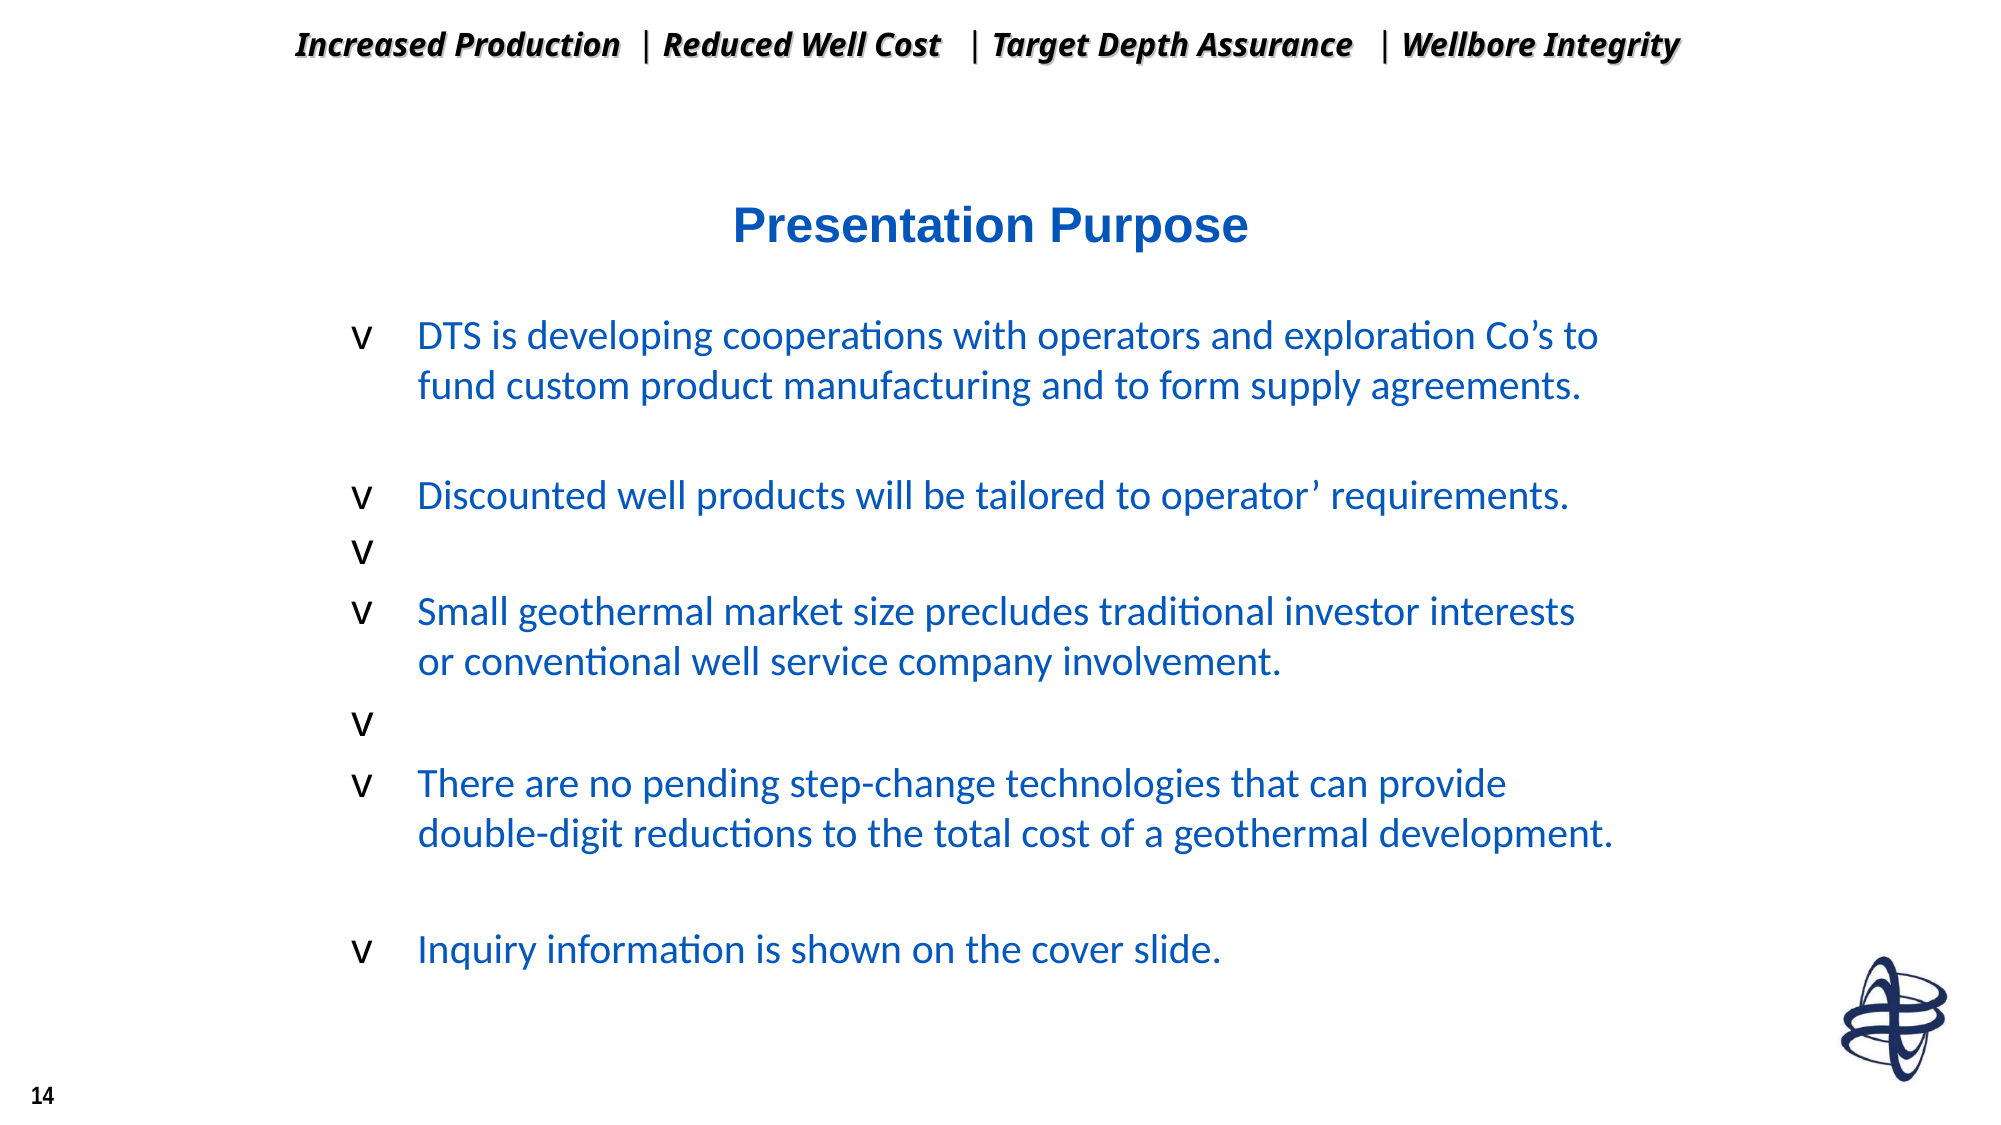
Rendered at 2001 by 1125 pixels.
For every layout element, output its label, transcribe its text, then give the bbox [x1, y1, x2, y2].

text_box DTS is developing cooperations with operators and exploration Co’s to fund custom product manufacturing and to form supply agreements. Discounted well products will be tailored to operator’ requirements. Small geothermal market size precludes traditional investor interests or conventional well service company involvement. There are no pending step-change technologies that can provide double-digit reductions to the total cost of a geothermal development. Inquiry information is shown on the cover slide. [336, 300, 1686, 980]
text_box 14 [16, 1071, 77, 1113]
picture [1833, 953, 1952, 1087]
text_box Presentation Purpose [291, 181, 1691, 260]
text_box Increased Production │ Reduced Well Cost │ Target Depth Assurance │ Wellbore Integrity [209, 14, 1766, 71]
